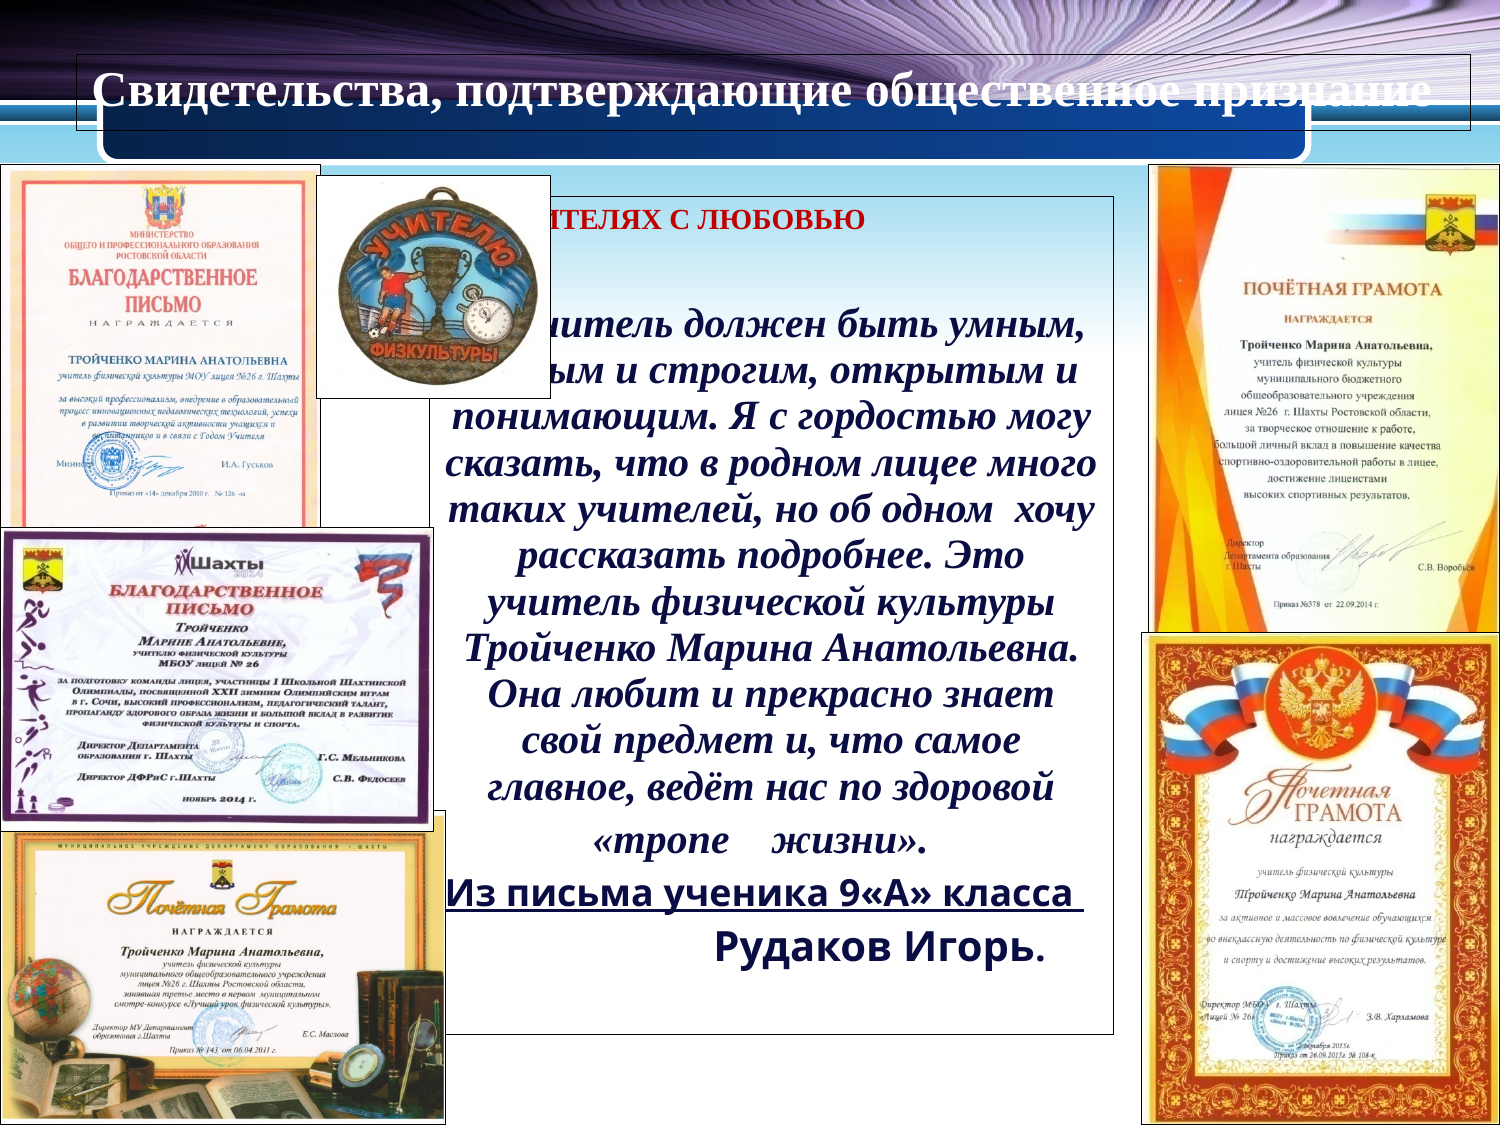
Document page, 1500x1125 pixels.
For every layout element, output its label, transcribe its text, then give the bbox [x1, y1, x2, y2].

text_box Свидетельства, подтверждающие общественное признание [76, 54, 1471, 131]
picture [1141, 163, 1500, 1125]
picture [0, 0, 1500, 100]
text_box ОБ УЧИТЕЛЯХ С ЛЮБОВЬЮ Учитель должен быть умным, добрым и строгим, открытым и понимающим. Я с гордостью могу сказать, что в родном лицее много таких учителей, но об одном хочу рассказать подробнее. Это учитель физической культуры Тройченко Марина Анатольевна. Она любит и прекрасно знает свой предмет и, что самое главное, ведёт нас по здоровой «тропе жизни». Из письма ученика 9«А» класса Рудаков Игорь. [429, 196, 1114, 1035]
picture [0, 163, 551, 1125]
